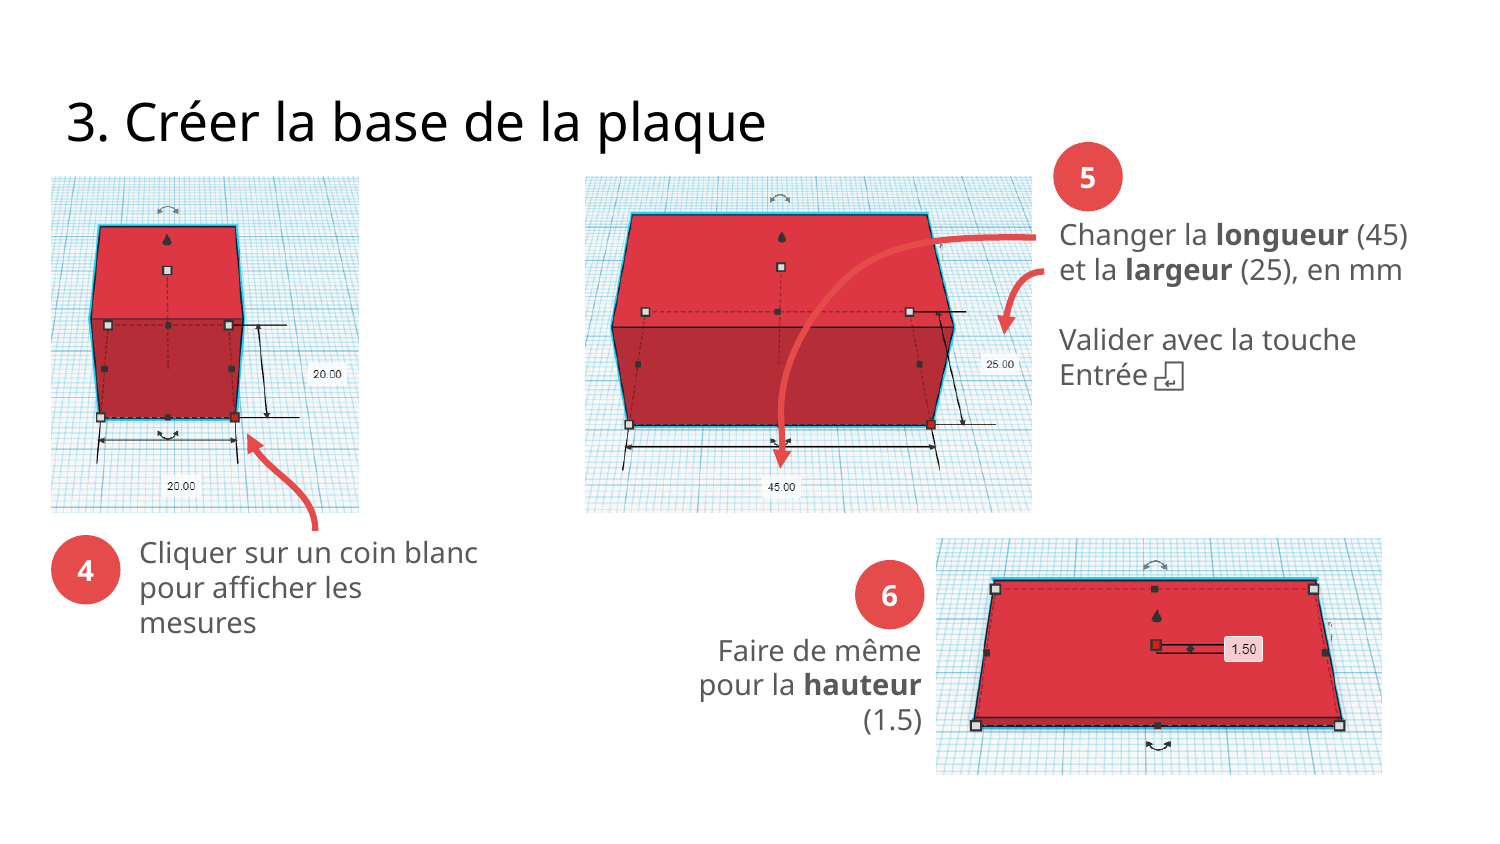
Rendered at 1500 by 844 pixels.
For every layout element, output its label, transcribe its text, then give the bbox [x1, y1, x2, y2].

text_box Cliquer sur un coin blanc pour afficher les mesures [124, 519, 496, 655]
text_box 6 [855, 559, 925, 616]
picture [585, 176, 1032, 514]
picture [936, 538, 1382, 775]
text_box Changer la longueur (45) et la largeur (25), en mm Valider avec la touche Entrée [1044, 201, 1449, 407]
text_box 5 [1053, 141, 1123, 201]
picture [1152, 359, 1186, 393]
title 3. Créer la base de la plaque [51, 72, 1449, 167]
picture [51, 176, 359, 514]
text_box 4 [51, 535, 121, 605]
text_box Faire de même pour la hauteur (1.5) [629, 616, 937, 752]
